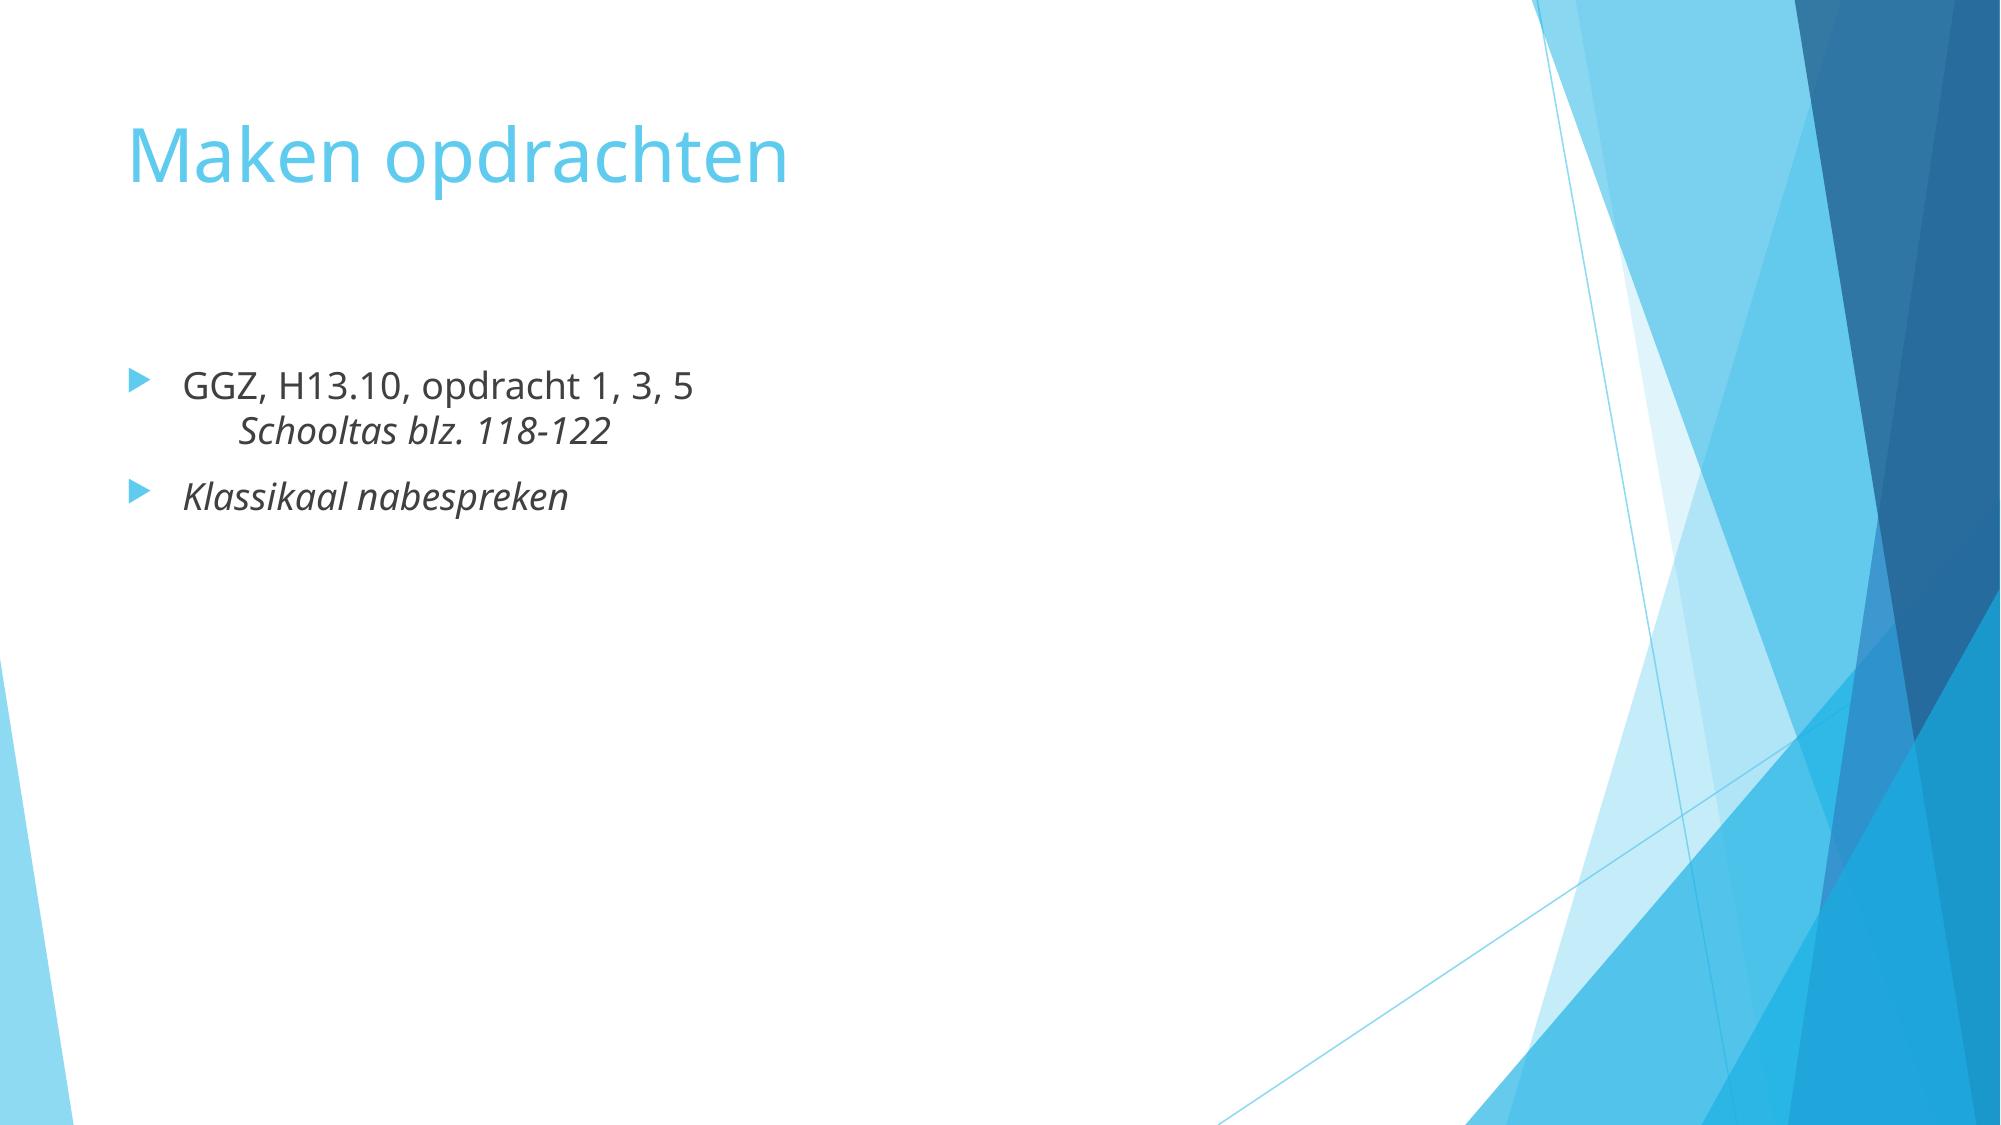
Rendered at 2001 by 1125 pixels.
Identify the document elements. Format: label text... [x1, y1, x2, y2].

list GGZ, H13.10, opdracht 1, 3, 5 Schooltas blz. 118-122 Klassikaal nabespreken [111, 354, 1522, 992]
title Maken opdrachten [111, 99, 1522, 317]
